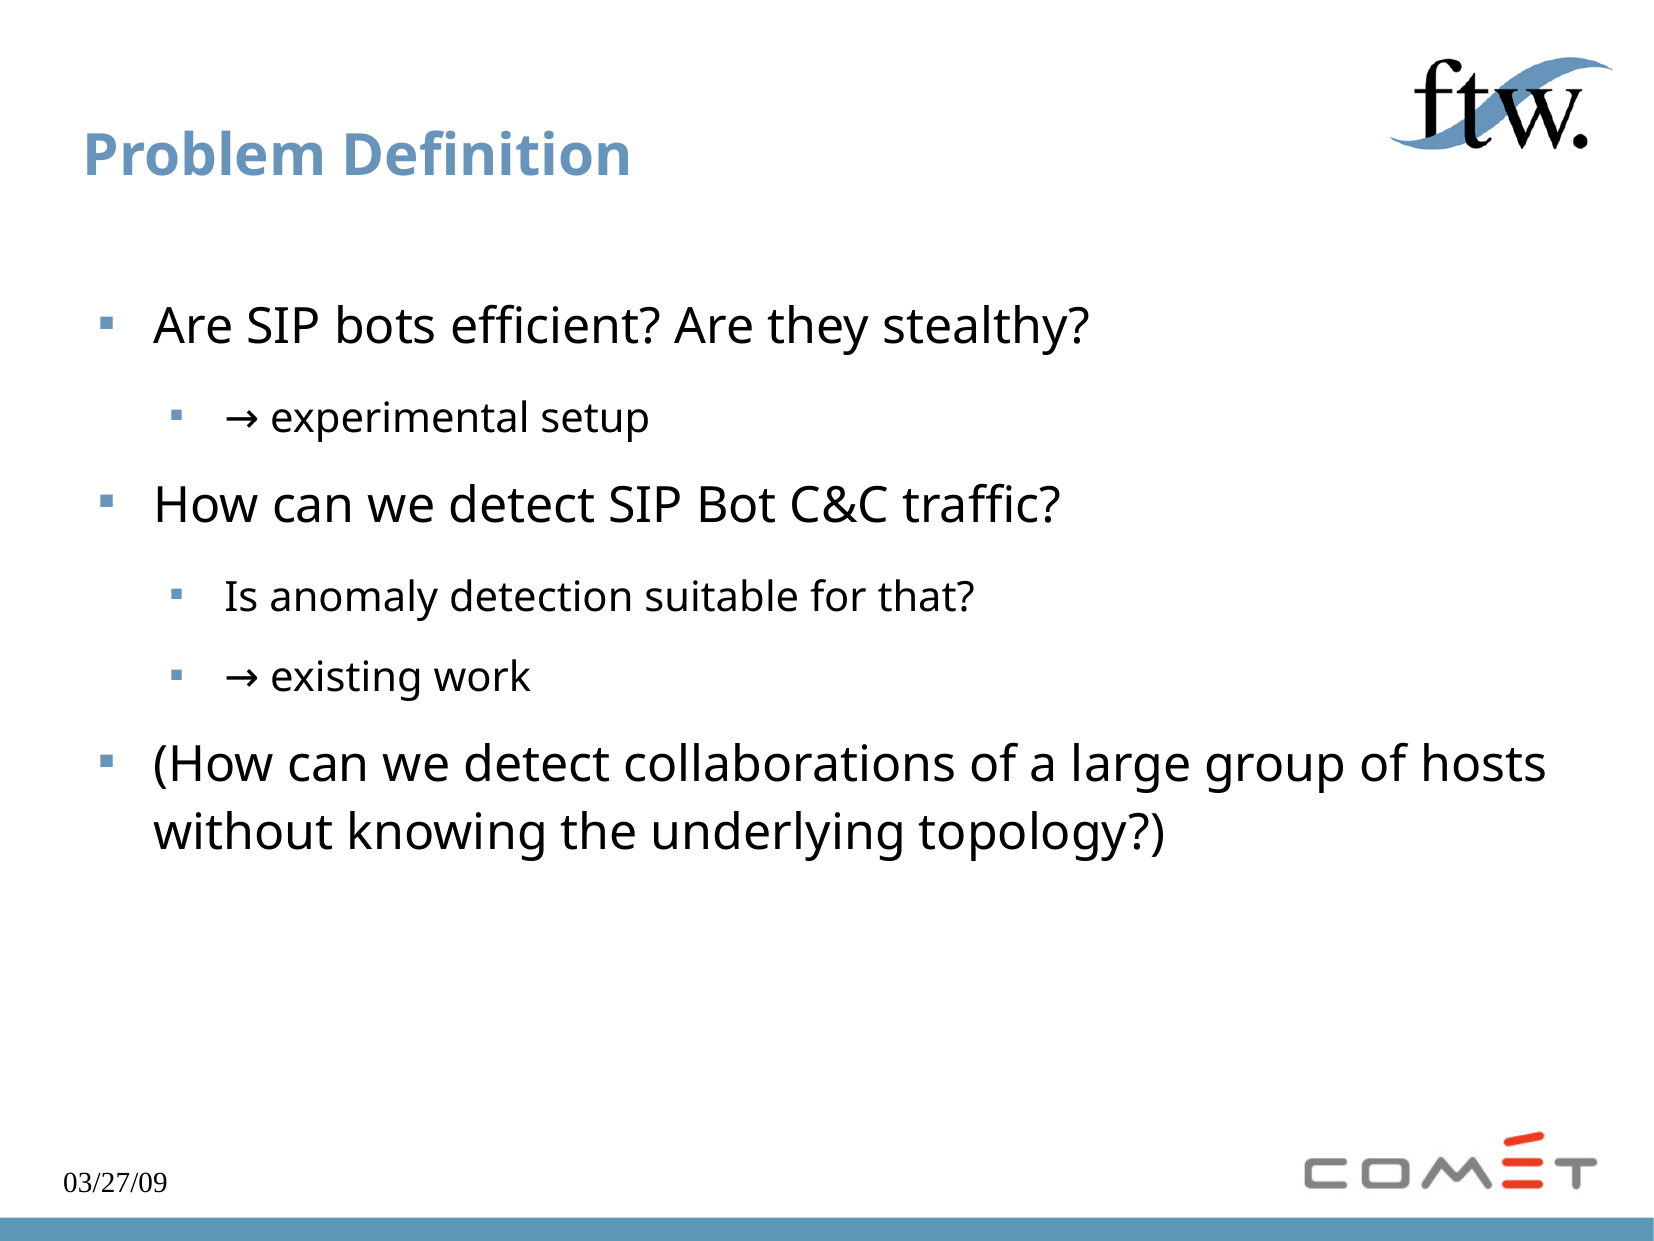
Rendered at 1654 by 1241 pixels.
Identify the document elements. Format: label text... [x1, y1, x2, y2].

list Are SIP bots efficient? Are they stealthy? → experimental setup How can we detect SIP Bot C&C traffic? Is anomaly detection suitable for that? → existing work (How can we detect collaborations of a large group of hosts without knowing the underlying topology?) [82, 290, 1571, 1109]
picture [1387, 56, 1613, 150]
picture [1292, 1120, 1612, 1212]
title Problem Definition [82, 56, 1351, 250]
